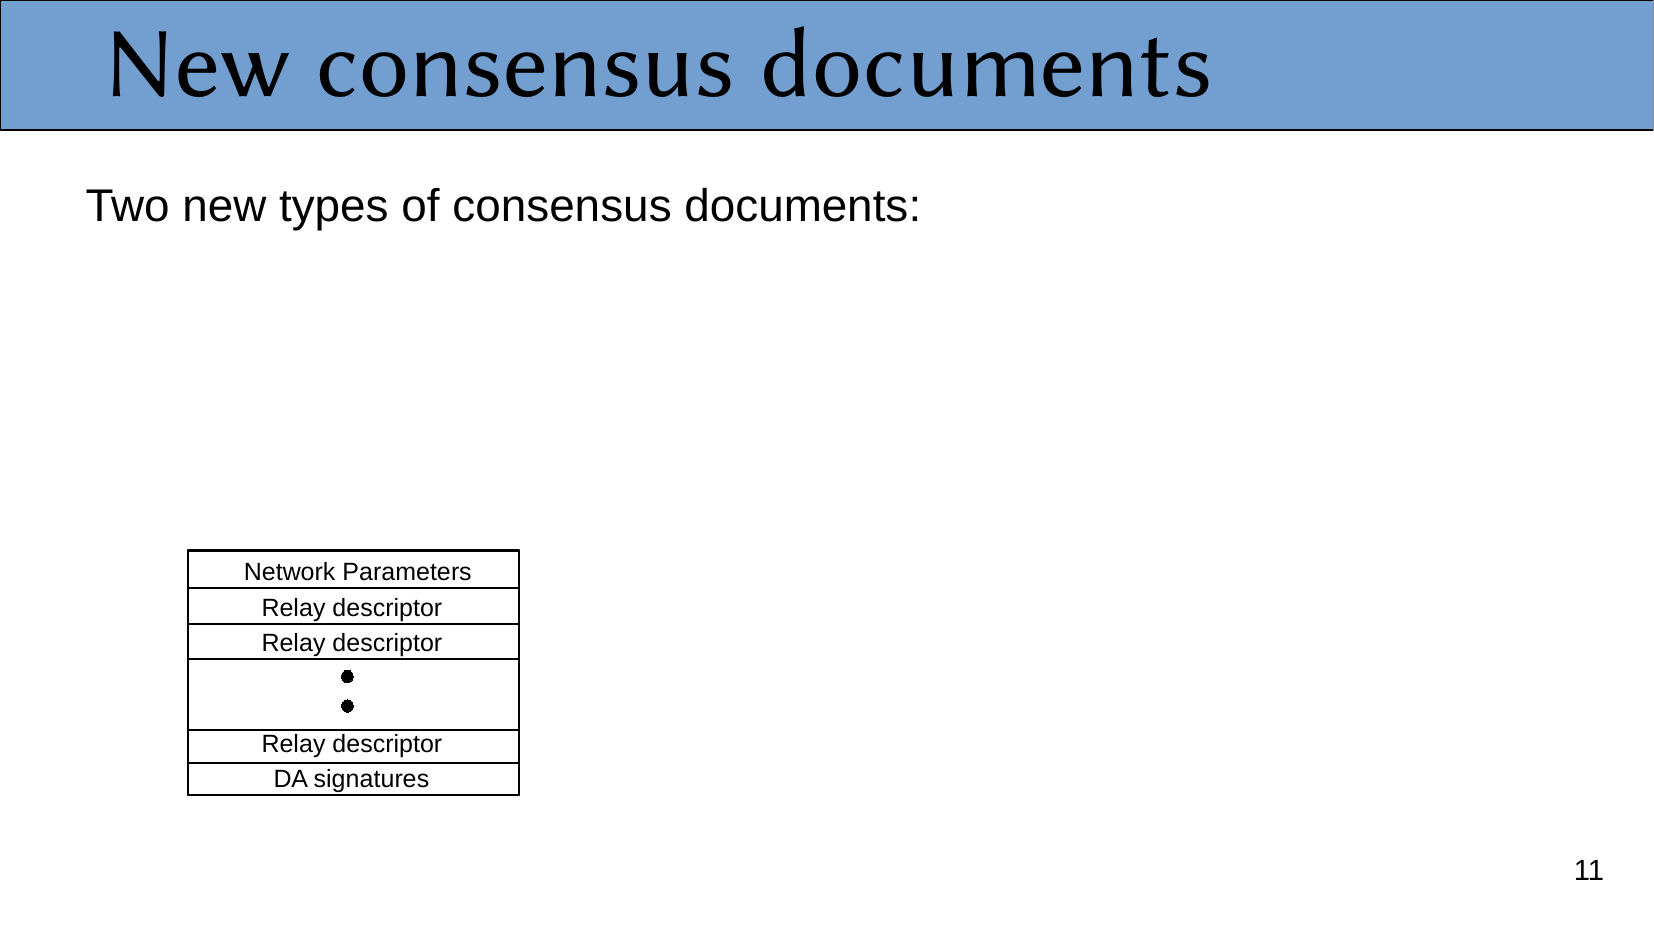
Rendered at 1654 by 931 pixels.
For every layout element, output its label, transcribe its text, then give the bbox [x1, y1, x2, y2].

text_box [0, 0, 88, 130]
text_box [187, 624, 246, 658]
text_box [187, 730, 246, 762]
text_box [187, 589, 246, 623]
text_box DA signatures [258, 757, 555, 801]
text_box Relay descriptor [246, 586, 543, 621]
text_box 11 [1559, 846, 1642, 928]
text_box [187, 659, 519, 729]
text_box Two new types of consensus documents: [70, 172, 957, 272]
text_box Relay descriptor [246, 721, 543, 765]
text_box New consensus documents [88, 0, 1654, 131]
text_box [189, 764, 258, 794]
text_box [189, 552, 229, 587]
text_box Relay descriptor [246, 621, 543, 665]
text_box Network Parameters [229, 550, 525, 594]
